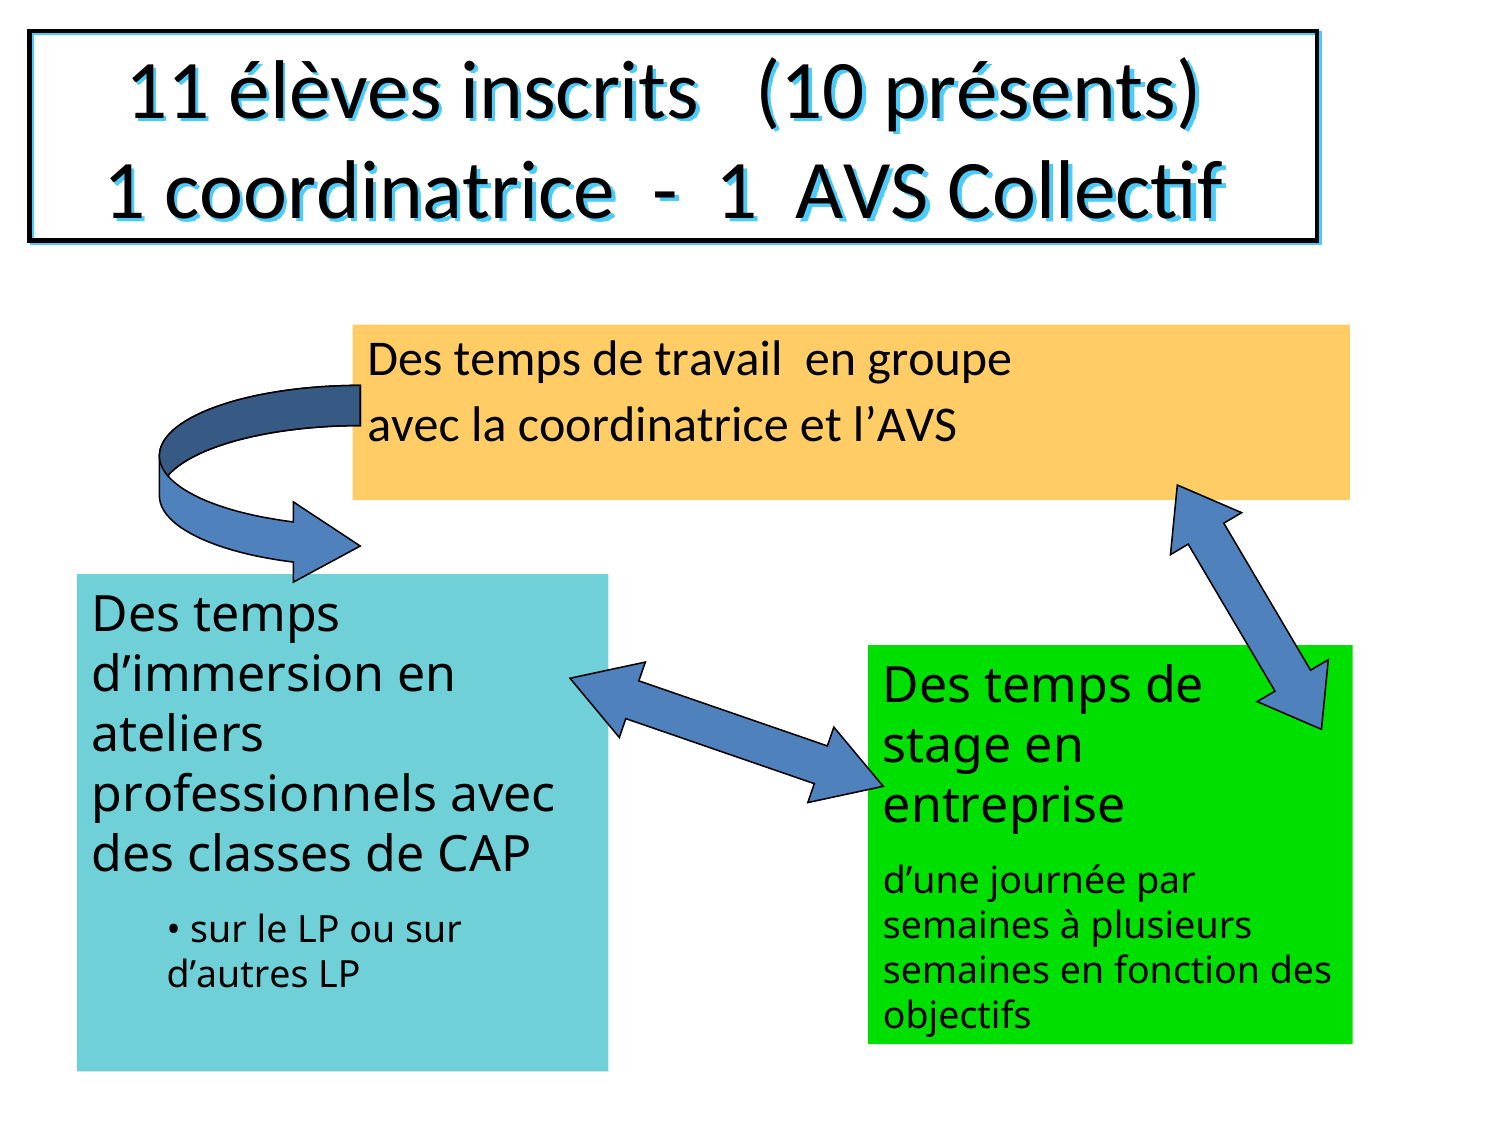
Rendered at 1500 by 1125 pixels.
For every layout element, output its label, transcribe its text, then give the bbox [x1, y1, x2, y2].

text_box [570, 662, 884, 803]
text_box Des temps d’immersion en ateliers professionnels avec des classes de CAP sur le LP ou sur d’autres LP [76, 574, 609, 1072]
list Des temps de travail en groupe avec la coordinatrice et l’AVS [352, 324, 1350, 501]
text_box Des temps de stage en entreprise d’une journée par semaines à plusieurs semaines en fonction des objectifs [868, 645, 1353, 1045]
title 11 élèves inscrits (10 présents) 1 coordinatrice - 1 AVS Collectif [29, 30, 1317, 241]
text_box [1170, 485, 1329, 730]
text_box [159, 385, 361, 583]
